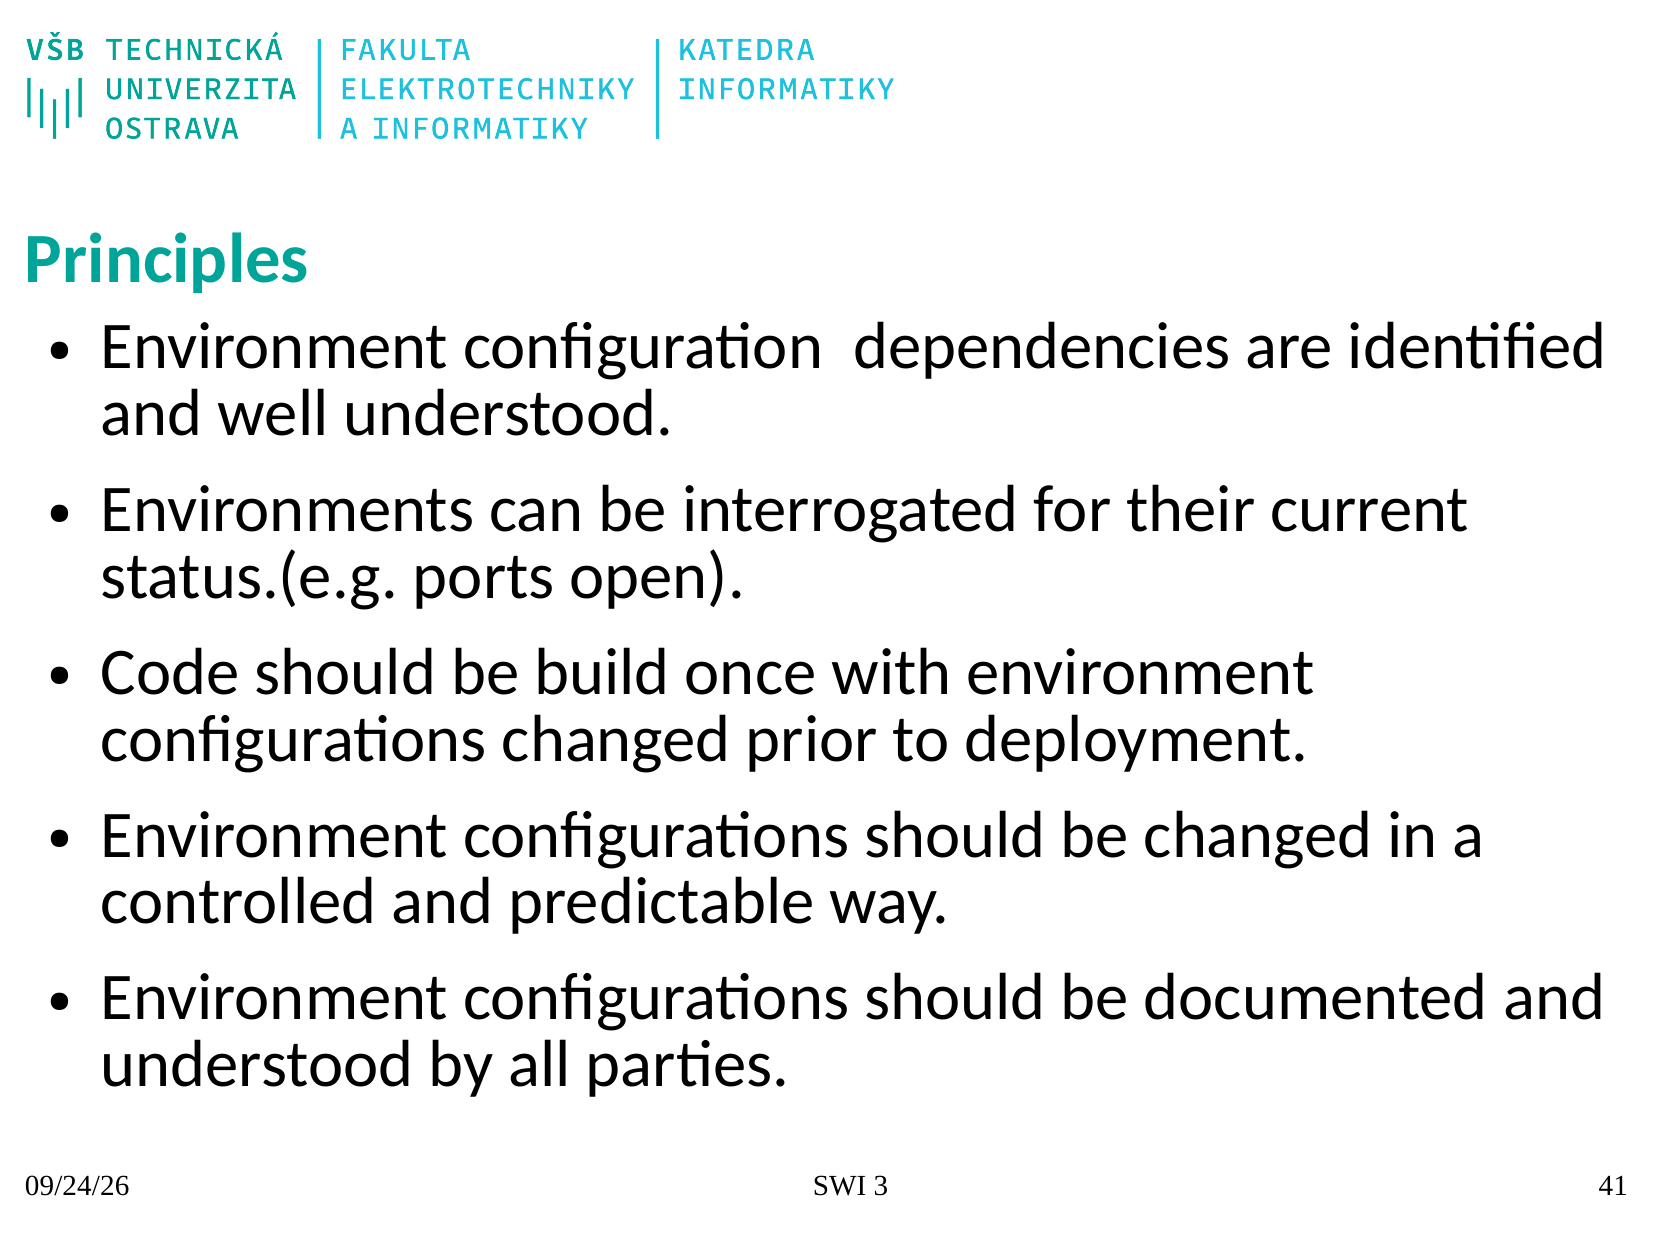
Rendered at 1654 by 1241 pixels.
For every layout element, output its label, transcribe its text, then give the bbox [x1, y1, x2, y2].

list Environment configuration dependencies are identified and well understood. Environments can be interrogated for their current status.(e.g. ports open). Code should be build once with environment configurations changed prior to deployment. Environment configurations should be changed in a controlled and predictable way. Environment configurations should be documented and understood by all parties. [30, 318, 1629, 1146]
picture [26, 31, 894, 139]
title Principles [24, 169, 1629, 300]
